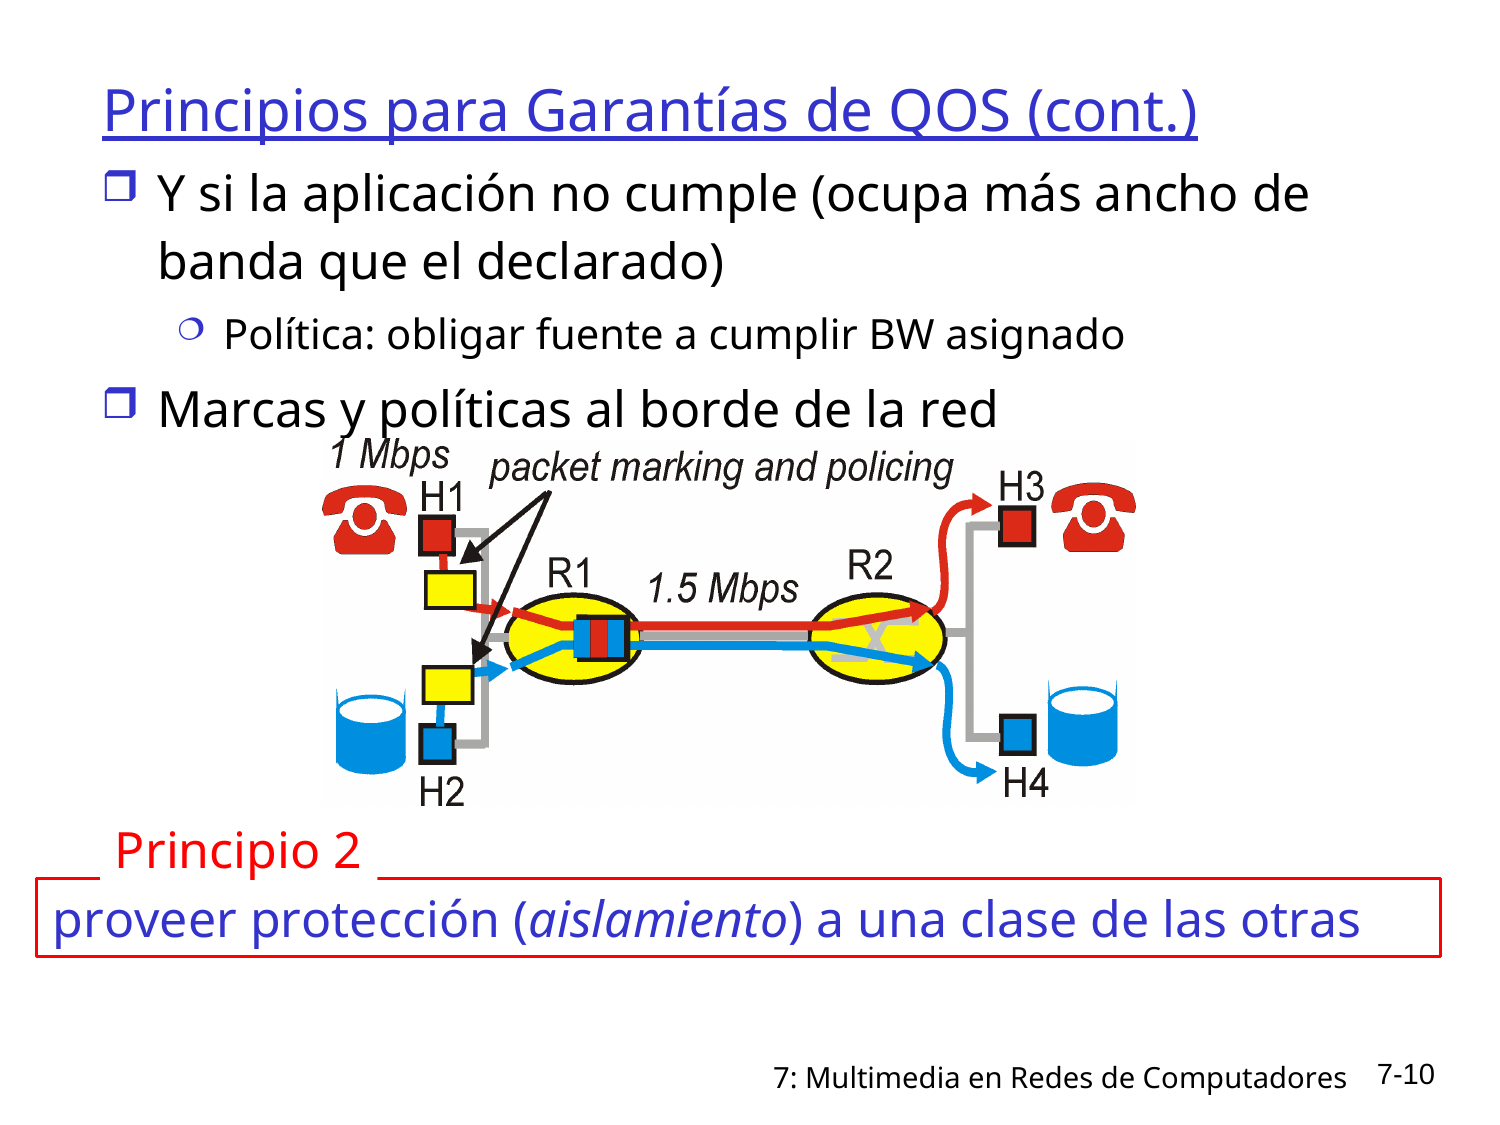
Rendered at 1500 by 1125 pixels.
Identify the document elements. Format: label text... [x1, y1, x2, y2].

text_box proveer protección (aislamiento) a una clase de las otras [36, 878, 1441, 957]
list Y si la aplicación no cumple (ocupa más ancho de banda que el declarado) Política: obligar fuente a cumplir BW asignado Marcas y políticas al borde de la red [86, 149, 1426, 448]
title Principios para Garantías de QOS (cont.) [87, 37, 1363, 149]
picture [322, 438, 1136, 806]
text_box Principio 2 [100, 811, 378, 887]
